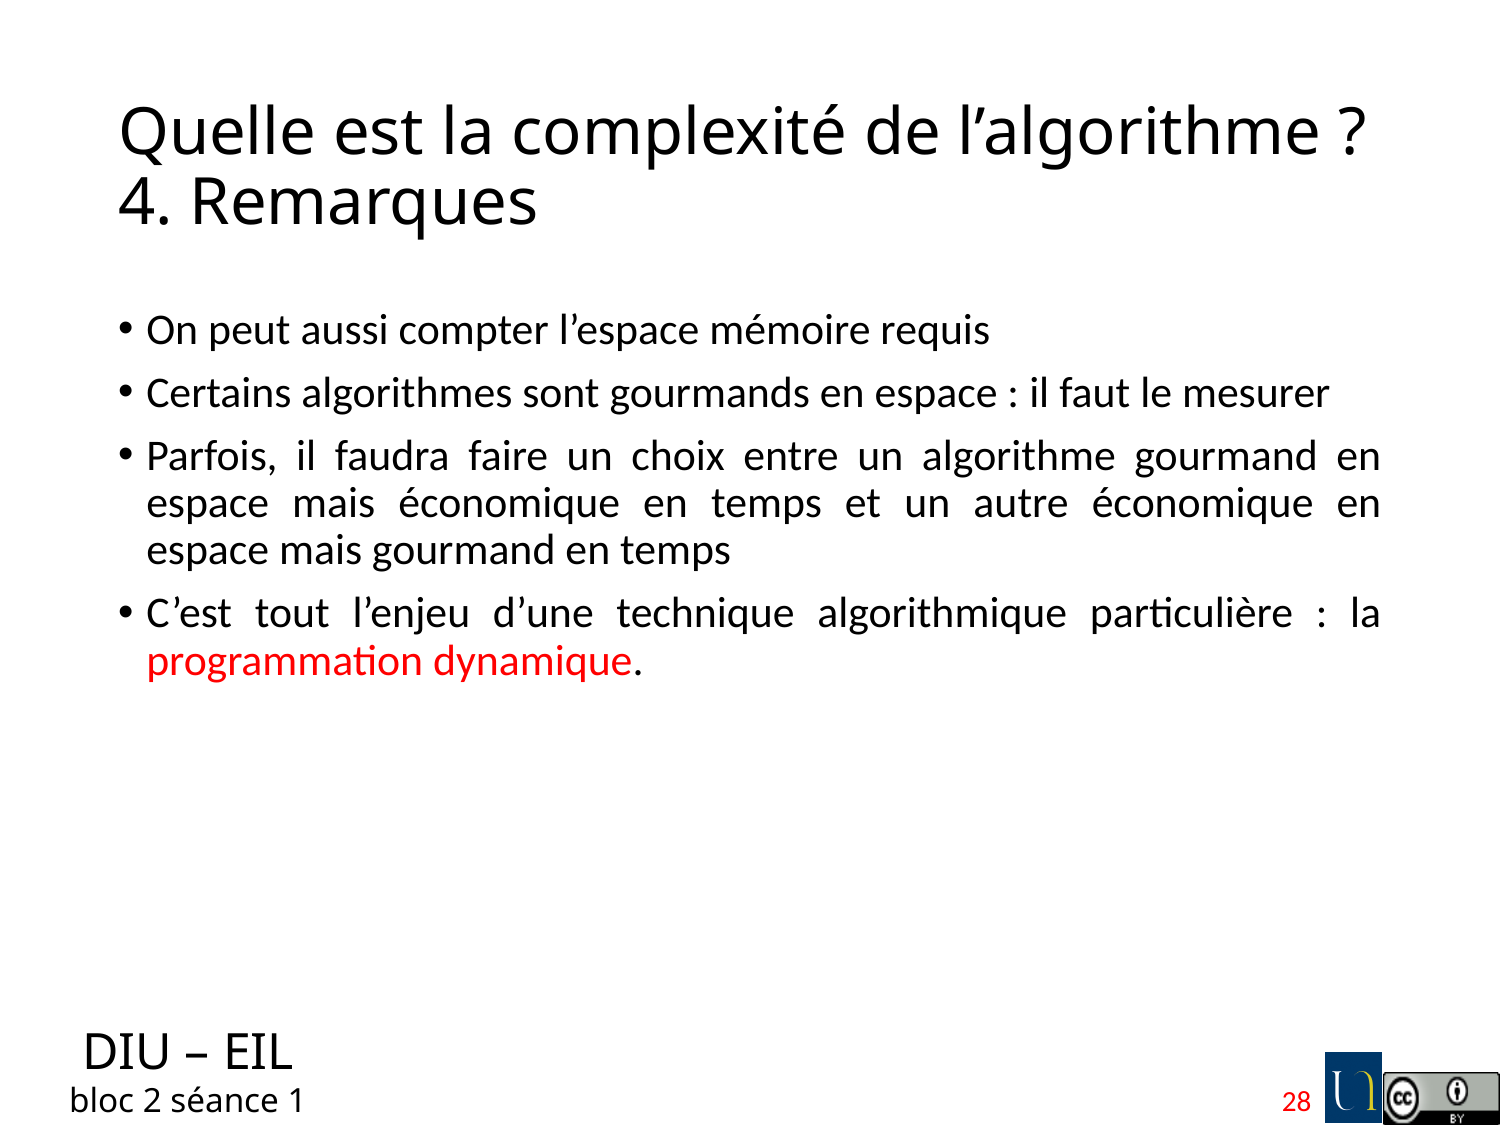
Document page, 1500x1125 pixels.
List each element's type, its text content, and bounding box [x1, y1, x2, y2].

slide_number <numéro> [1240, 1070, 1327, 1125]
title Quelle est la complexité de l’algorithme ? 4. Remarques [103, 59, 1397, 278]
list On peut aussi compter l’espace mémoire requis Certains algorithmes sont gourmands en espace : il faut le mesurer Parfois, il faudra faire un choix entre un algorithme gourmand en espace mais économique en temps et un autre économique en espace mais gourmand en temps C’est tout l’enjeu d’une technique algorithmique particulière : la programmation dynamique. [103, 299, 1397, 1014]
picture [1325, 1052, 1382, 1123]
picture [1383, 1072, 1500, 1125]
